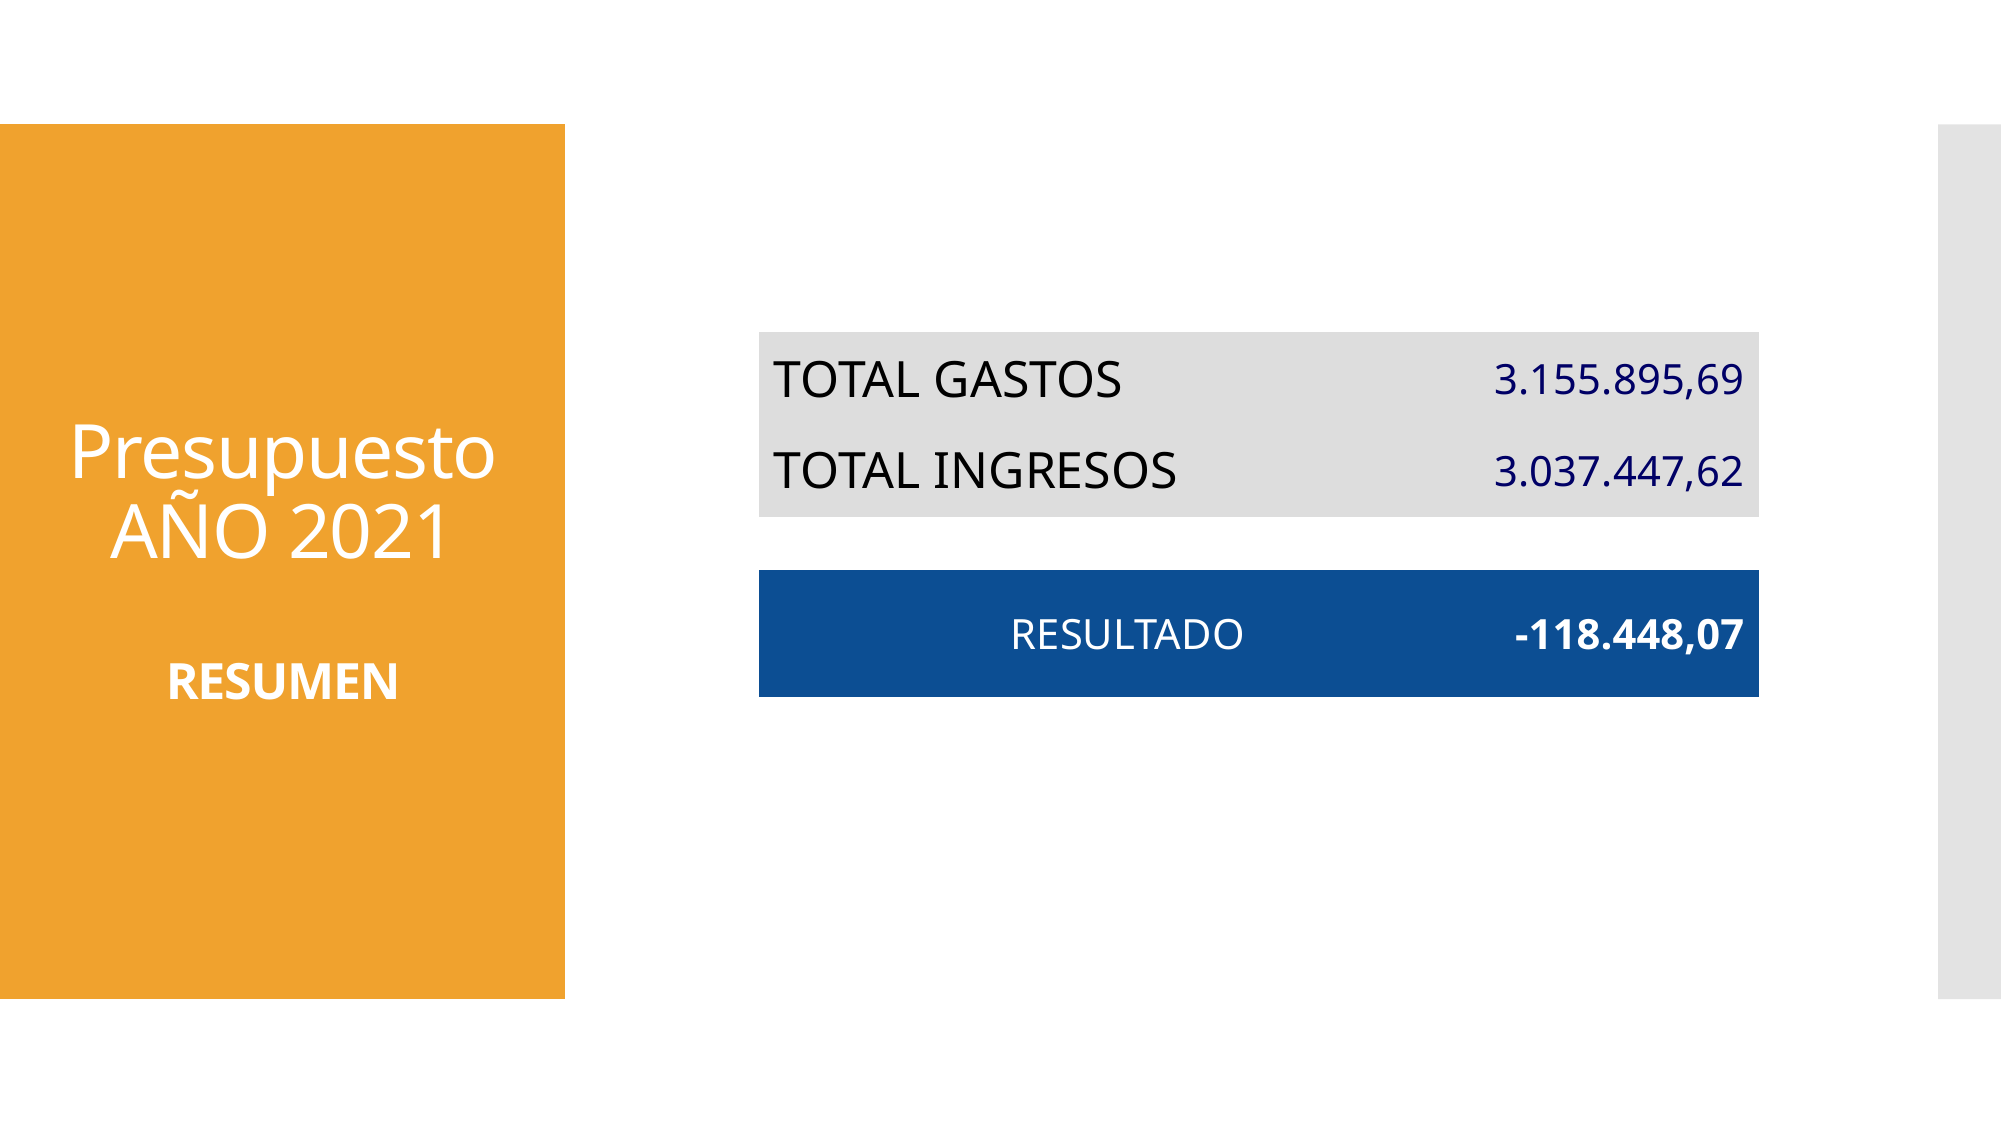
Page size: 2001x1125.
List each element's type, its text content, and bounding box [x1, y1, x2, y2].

title Presupuesto AÑO 2021 RESUMEN [41, 184, 526, 940]
table_header TOTAL GASTOS [759, 332, 1248, 424]
table_header RESULTADO [759, 570, 1259, 697]
table_cell 3.037.447,62 [1248, 424, 1759, 517]
table_cell TOTAL INGRESOS [759, 424, 1248, 517]
table_header -118.448,07 [1259, 570, 1759, 697]
table_header 3.155.895,69 [1248, 332, 1759, 424]
